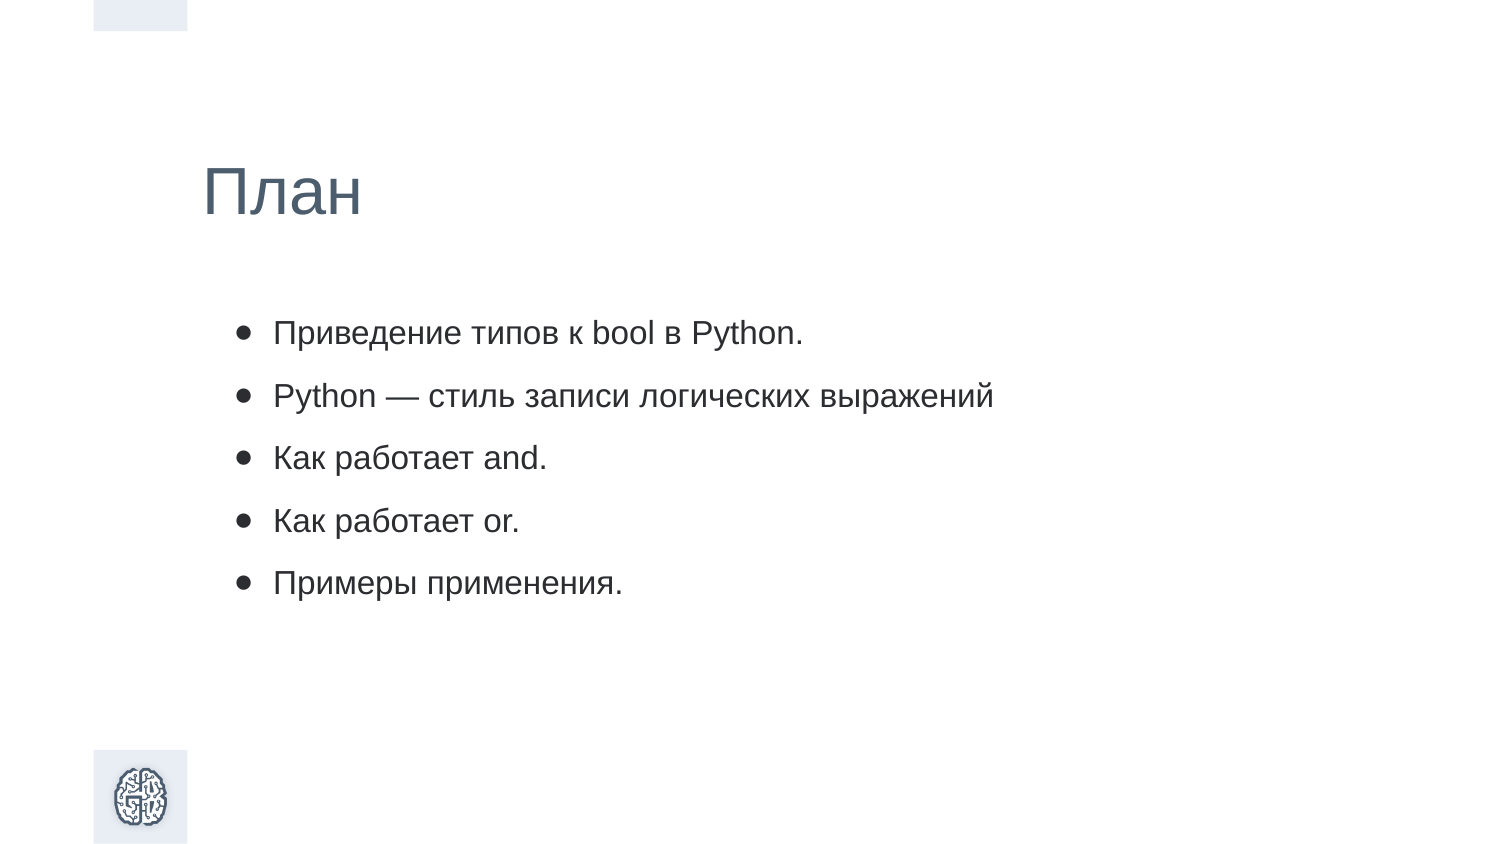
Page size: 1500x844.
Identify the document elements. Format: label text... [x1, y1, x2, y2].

text_box Как работает or. [187, 472, 1312, 534]
text_box План [187, 93, 1312, 282]
text_box Приведение типов к bool в Python. [187, 284, 1312, 358]
text_box Python — стиль записи логических выражений [187, 358, 1312, 409]
text_box Как работает and. [187, 409, 1312, 472]
text_box Примеры применения. [187, 534, 1312, 608]
picture [106, 760, 175, 834]
